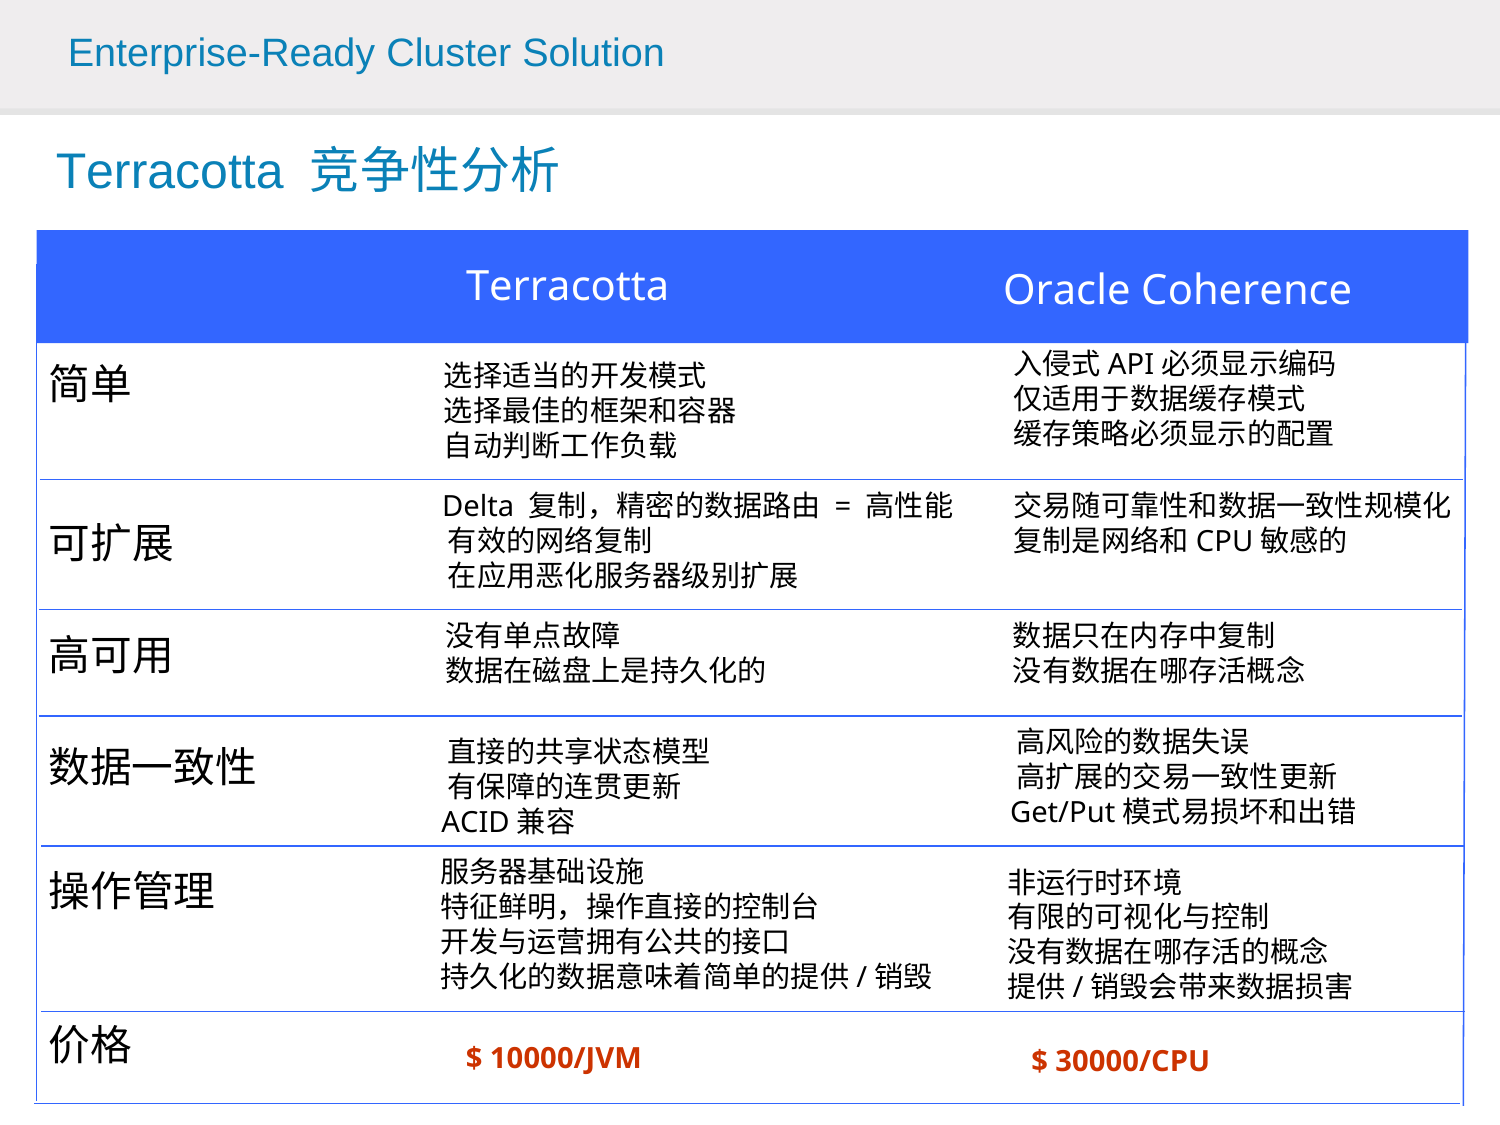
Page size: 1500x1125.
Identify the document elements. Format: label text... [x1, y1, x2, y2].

text_box 交易随可靠性和数据一致性规模化 复制是网络和CPU敏感的 [992, 479, 1460, 565]
text_box 服务器基础设施 特征鲜明，操作直接的控制台 开发与运营拥有公共的接口 持久化的数据意味着简单的提供/销毁 [418, 845, 941, 1001]
text_box 操作管理 [40, 857, 224, 923]
text_box 简单 [41, 349, 140, 416]
text_box [36, 230, 1469, 344]
text_box 选择适当的开发模式 选择最佳的框架和容器 自动判断工作负载 [422, 349, 745, 470]
text_box 高风险的数据失误 高扩展的交易一致性更新 Get/Put模式易损坏和出错 [995, 715, 1365, 836]
text_box 数据一致性 [40, 733, 265, 799]
text_box 没有单点故障 数据在磁盘上是持久化的 [424, 609, 775, 695]
text_box $ 30000/CPU [1016, 1034, 1219, 1085]
text_box Terracotta [458, 250, 678, 317]
text_box 可扩展 [40, 508, 182, 575]
picture [0, 0, 1500, 115]
text_box 入侵式API必须显示编码 仅适用于数据缓存模式 缓存策略必须显示的配置 [992, 337, 1345, 458]
text_box 直接的共享状态模型 有保障的连贯更新 ACID兼容 [426, 725, 719, 845]
text_box 高可用 [40, 621, 182, 687]
text_box Delta 复制，精密的数据路由 = 高性能 有效的网络复制 在应用恶化服务器级别扩展 [427, 479, 962, 600]
text_box Oracle Coherence [995, 254, 1360, 321]
text_box 价格 [41, 1011, 140, 1077]
text_box $ 10000/JVM [450, 1031, 650, 1083]
text_box Terracotta 竞争性分析 [41, 129, 1022, 209]
text_box 数据只在内存中复制 没有数据在哪存活概念 [991, 609, 1314, 695]
text_box 非运行时环境 有限的可视化与控制 没有数据在哪存活的概念 提供/销毁会带来数据损害 [986, 856, 1362, 1011]
